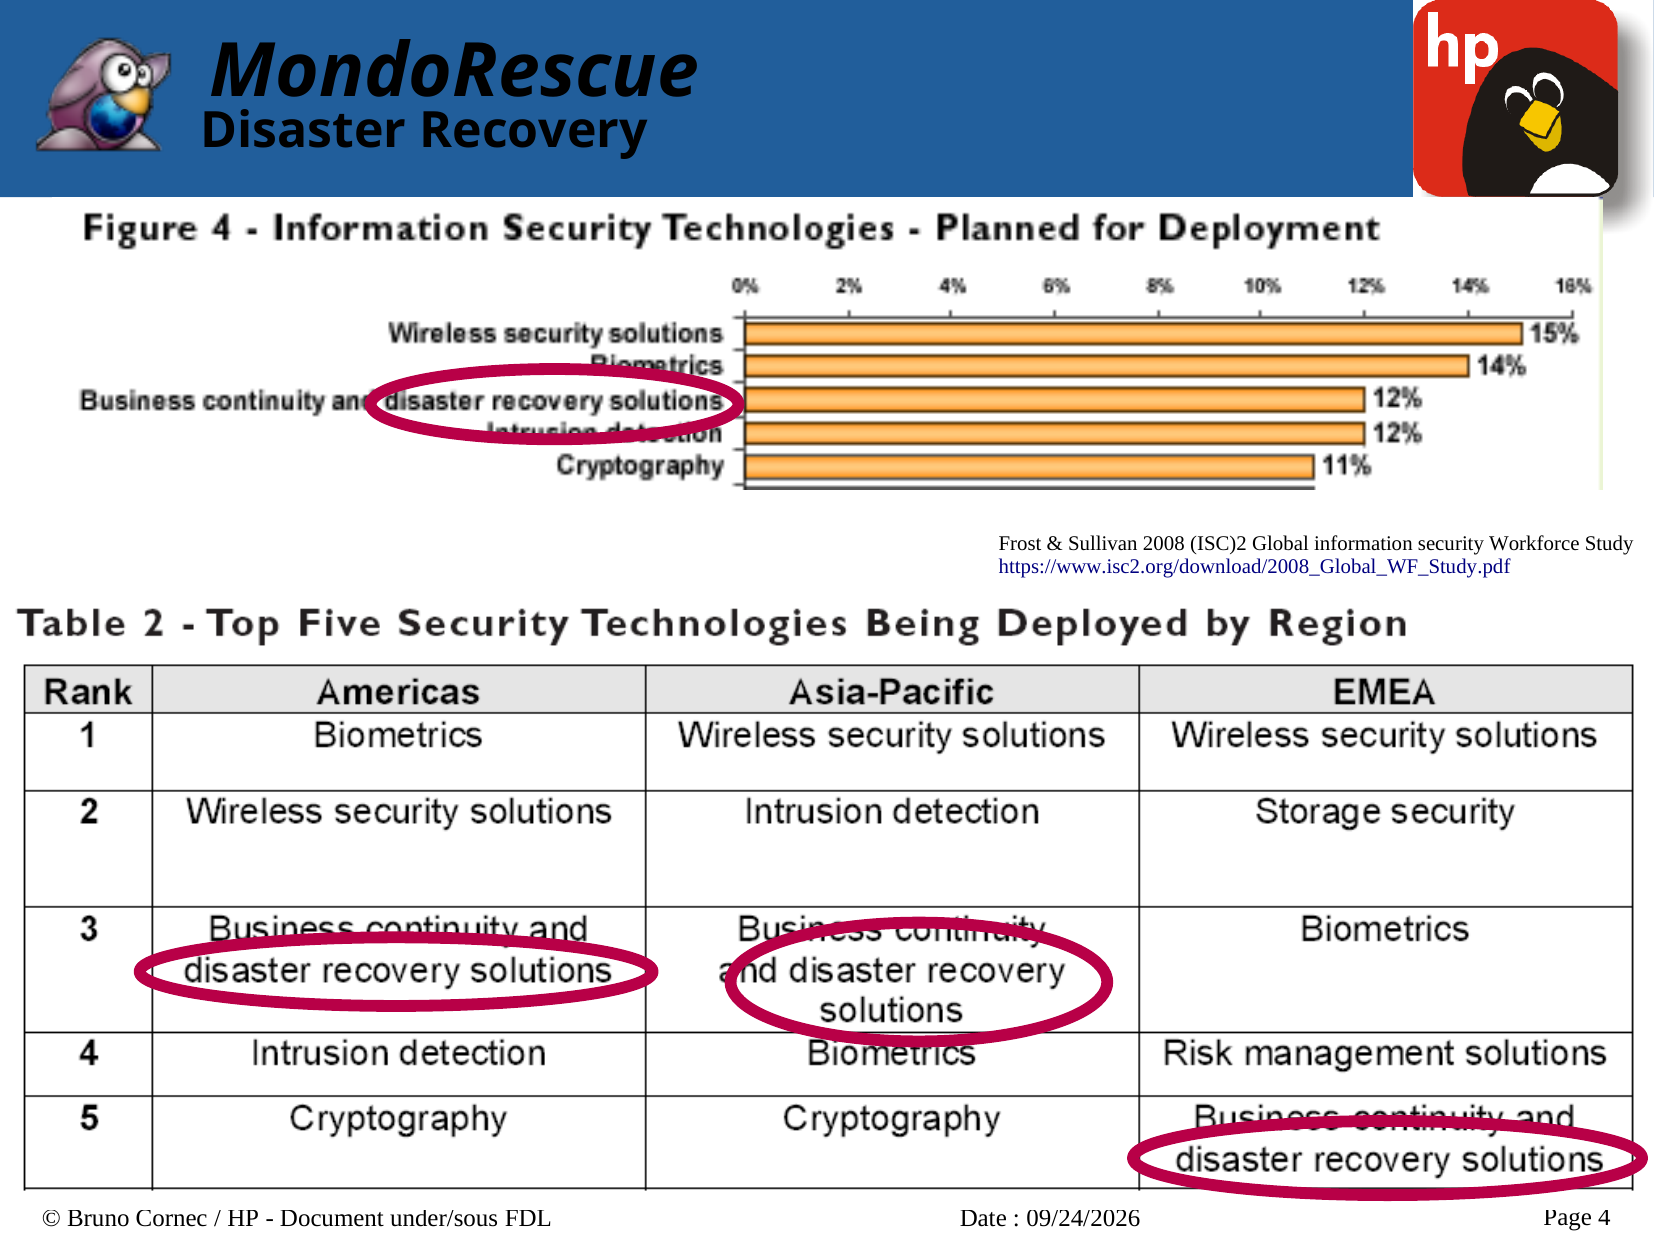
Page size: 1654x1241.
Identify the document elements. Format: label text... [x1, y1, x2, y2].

text_box Frost & Sullivan 2008 (ISC)2 Global information security Workforce Study https://www.isc2.org/download/2008_Global_WF_Study.pdf [998, 531, 1634, 578]
picture [0, 0, 1654, 490]
title Disaster Recovery [200, 26, 1190, 235]
picture [3, 598, 1654, 1210]
